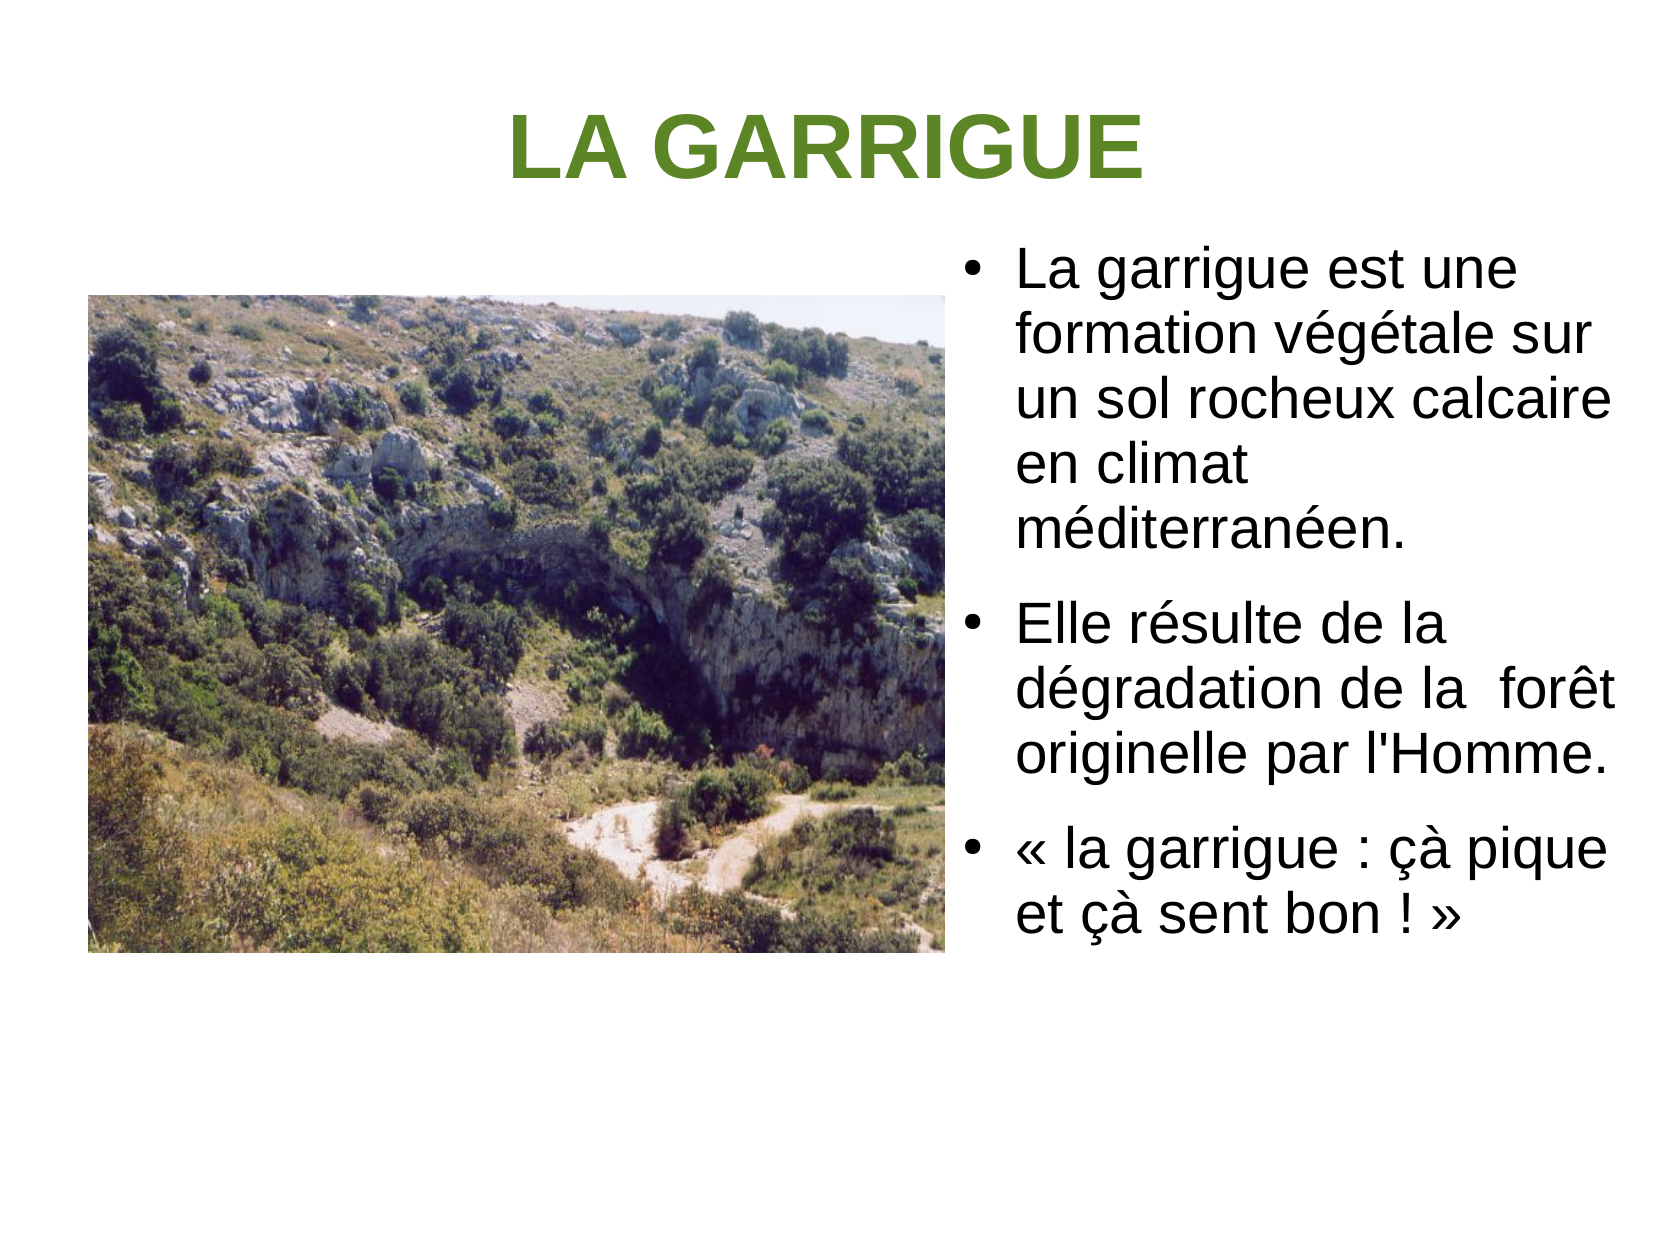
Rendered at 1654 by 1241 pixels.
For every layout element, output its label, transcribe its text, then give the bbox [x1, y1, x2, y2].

picture [88, 295, 945, 953]
list La garrigue est une formation végétale sur un sol rocheux calcaire en climat méditerranéen. Elle résulte de la dégradation de la forêt originelle par l'Homme. « la garrigue : çà pique et çà sent bon ! » [944, 236, 1654, 1063]
title LA GARRIGUE [82, 56, 1571, 237]
